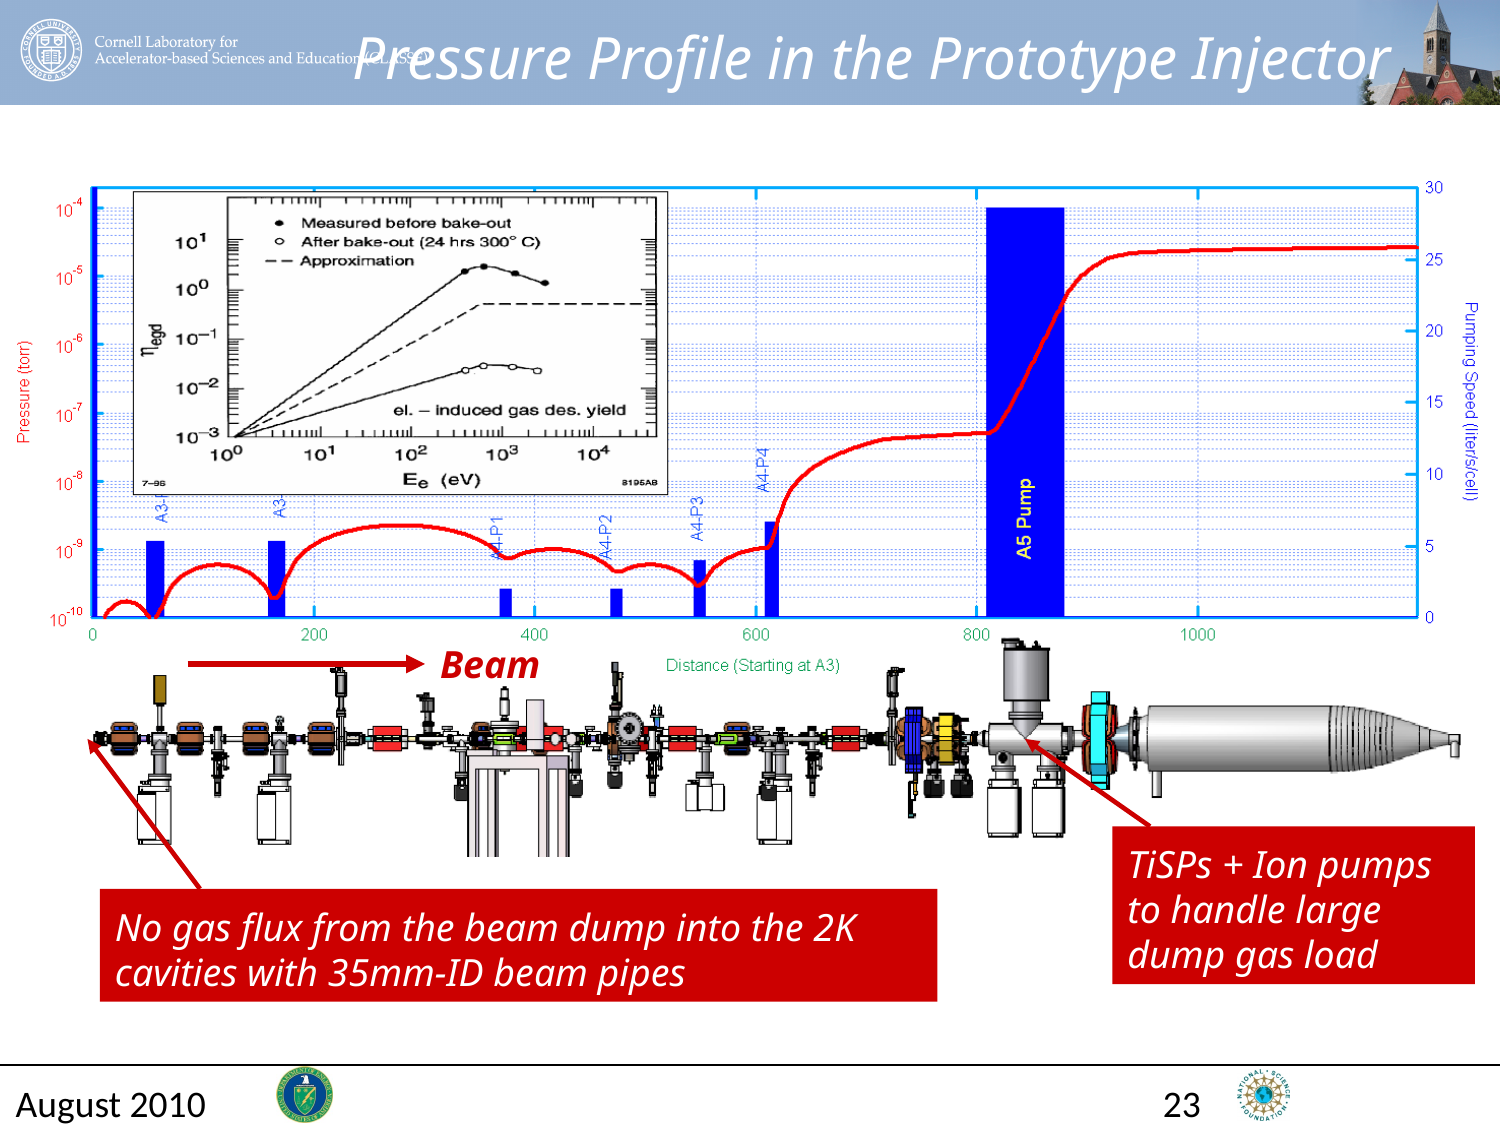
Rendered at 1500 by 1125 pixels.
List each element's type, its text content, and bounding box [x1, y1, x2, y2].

text_box Beam [424, 626, 650, 695]
picture [12, 176, 1488, 857]
text_box TiSPs + Ion pumps to handle large dump gas load [1112, 826, 1475, 985]
picture [0, 0, 1500, 105]
text_box Pressure Profile in the Prototype Injector [274, 6, 1485, 94]
slide_number <number> [1147, 1065, 1498, 1125]
text_box No gas flux from the beam dump into the 2K cavities with 35mm-ID beam pipes [99, 888, 938, 1002]
slide_number August 2010 [0, 1065, 351, 1125]
